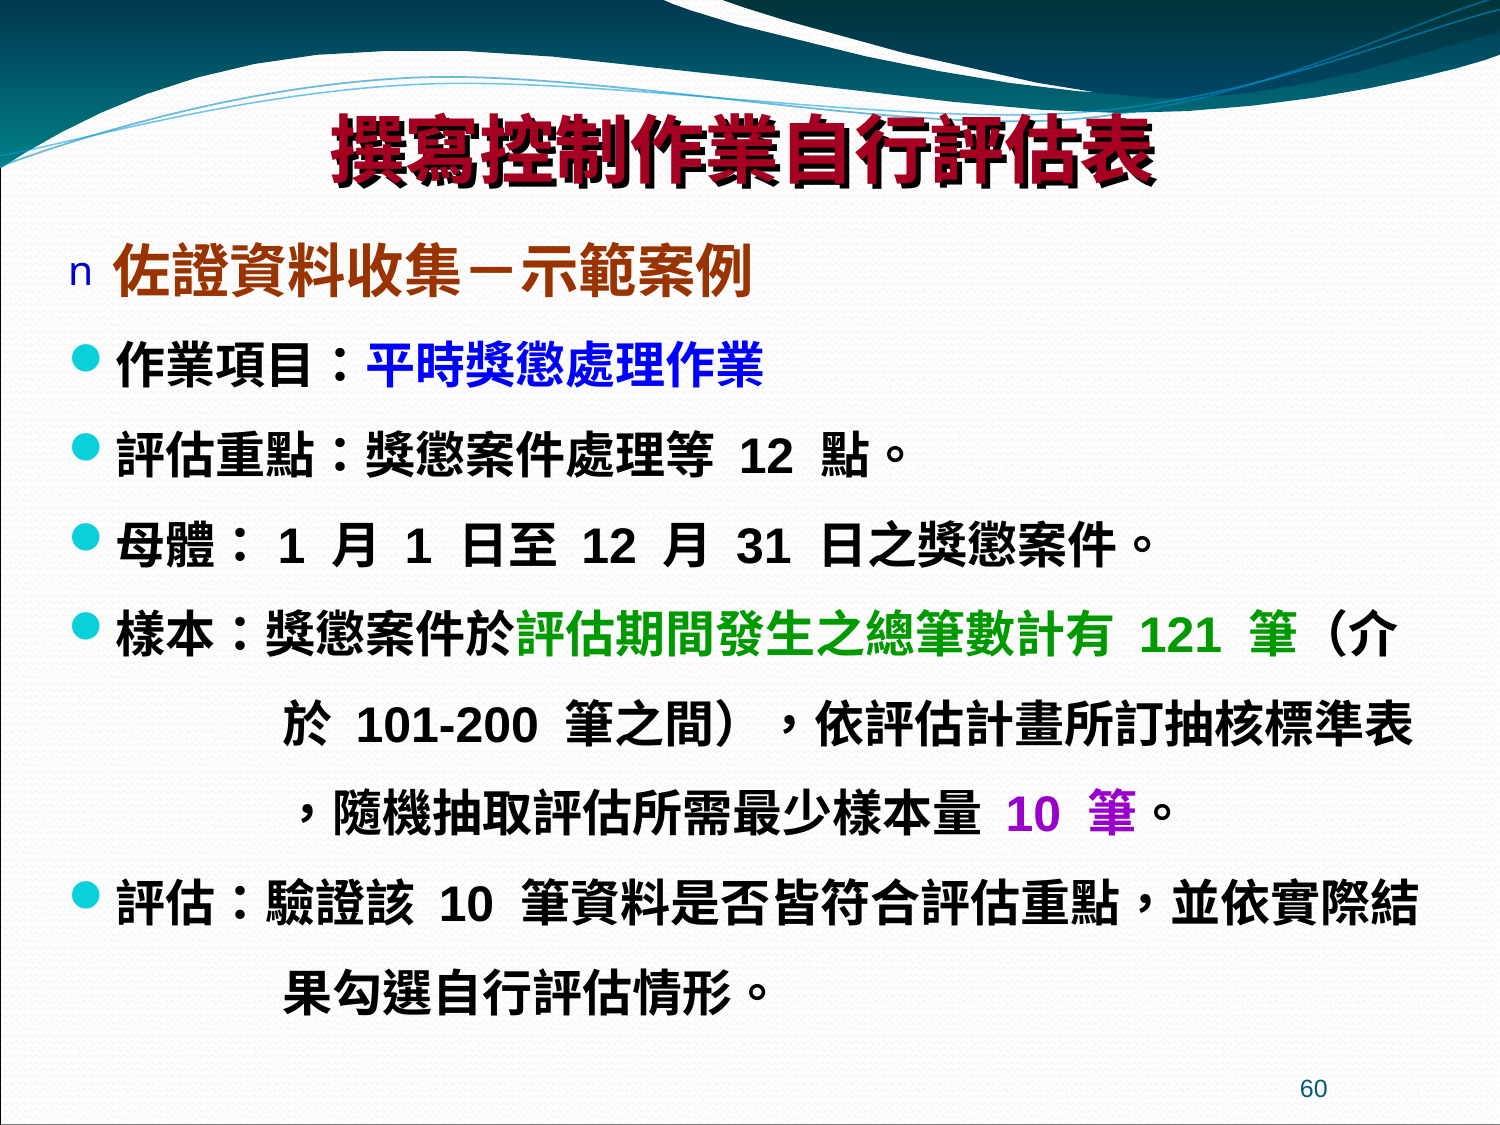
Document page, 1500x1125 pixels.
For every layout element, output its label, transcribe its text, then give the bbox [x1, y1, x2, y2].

text_box [1299, 1047, 1426, 1103]
list 佐證資料收集－示範案例 作業項目：平時獎懲處理作業 評估重點：獎懲案件處理等 12 點。 母體：1 月 1 日至 12 月 31 日之獎懲案件。 樣本：獎懲案件於評估期間發生之總筆數計有 121 筆（介 於 101-200 筆之間），依評估計畫所訂抽核標準表 ，隨機抽取評估所需最少樣本量 10 筆。 評估：驗證該 10 筆資料是否皆符合評估重點，並依實際結 果勾選自行評估情形。 [53, 220, 1447, 1047]
title 撰寫控制作業自行評估表 [76, 78, 1427, 195]
